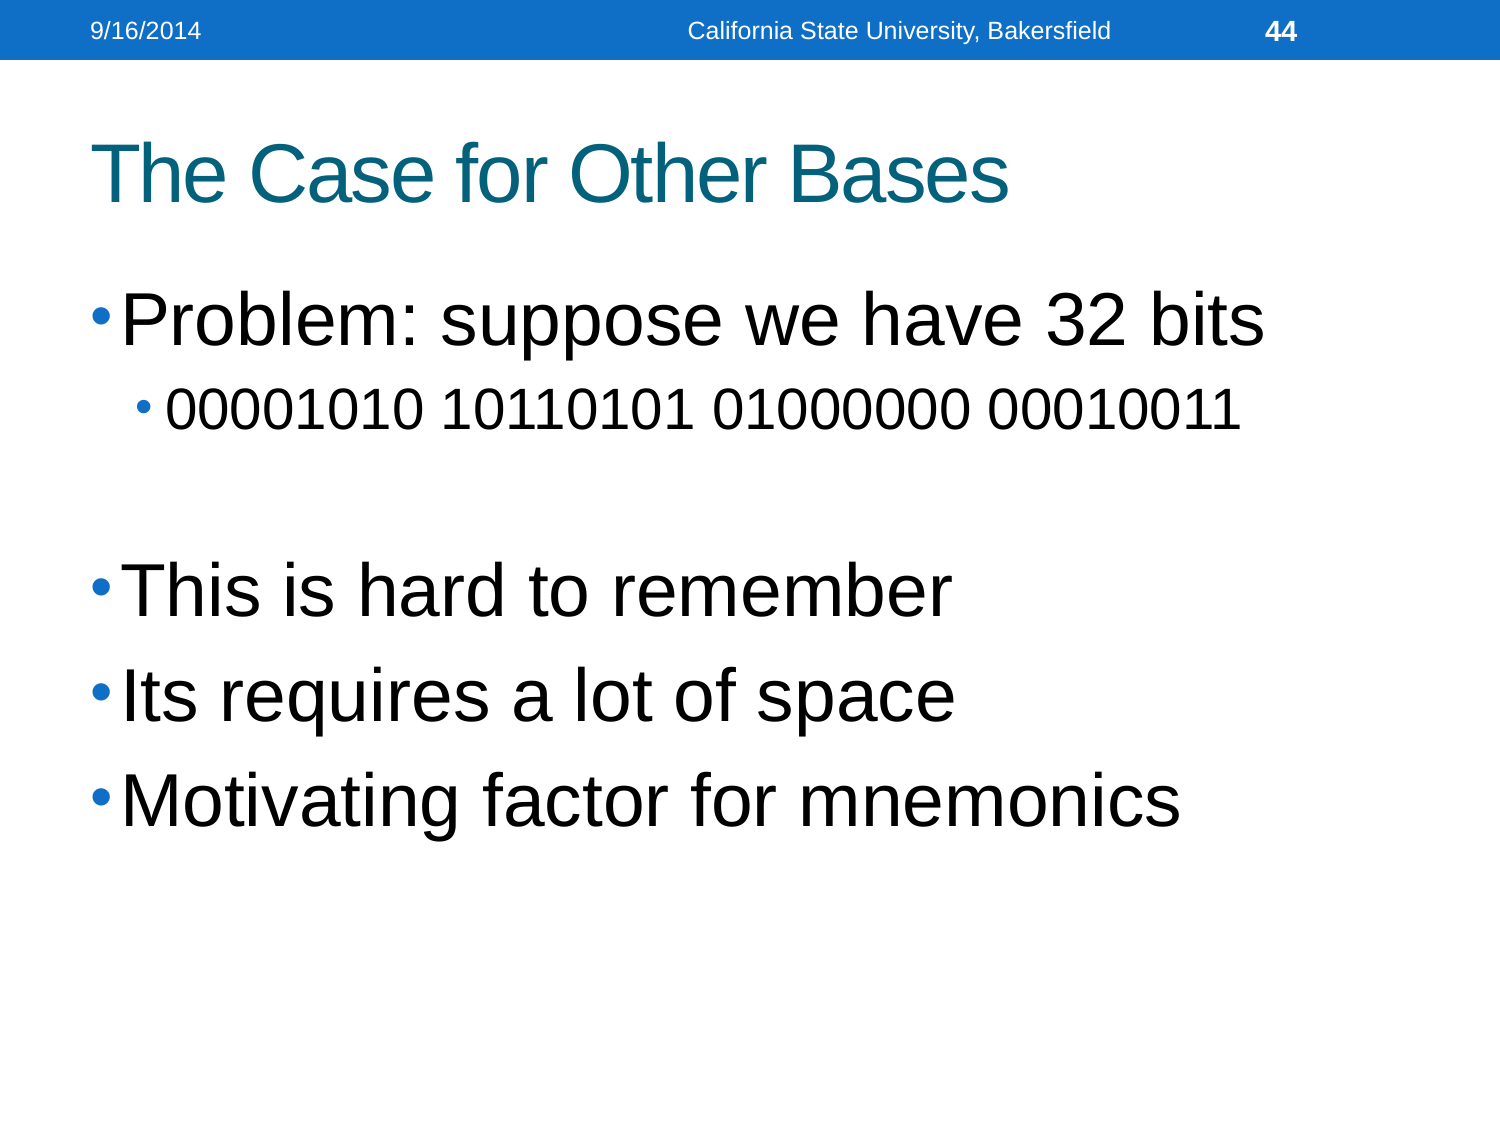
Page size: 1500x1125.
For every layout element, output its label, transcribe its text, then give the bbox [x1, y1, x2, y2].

footer California State University, Bakersfield [562, 3, 1238, 57]
slide_number <number> [1250, 3, 1425, 57]
slide_number 9/16/2014 [75, 3, 550, 57]
list Problem: suppose we have 32 bits 00001010 10110101 01000000 00010011 This is hard to remember Its requires a lot of space Motivating factor for mnemonics [75, 262, 1425, 1063]
title The Case for Other Bases [75, 87, 1425, 250]
